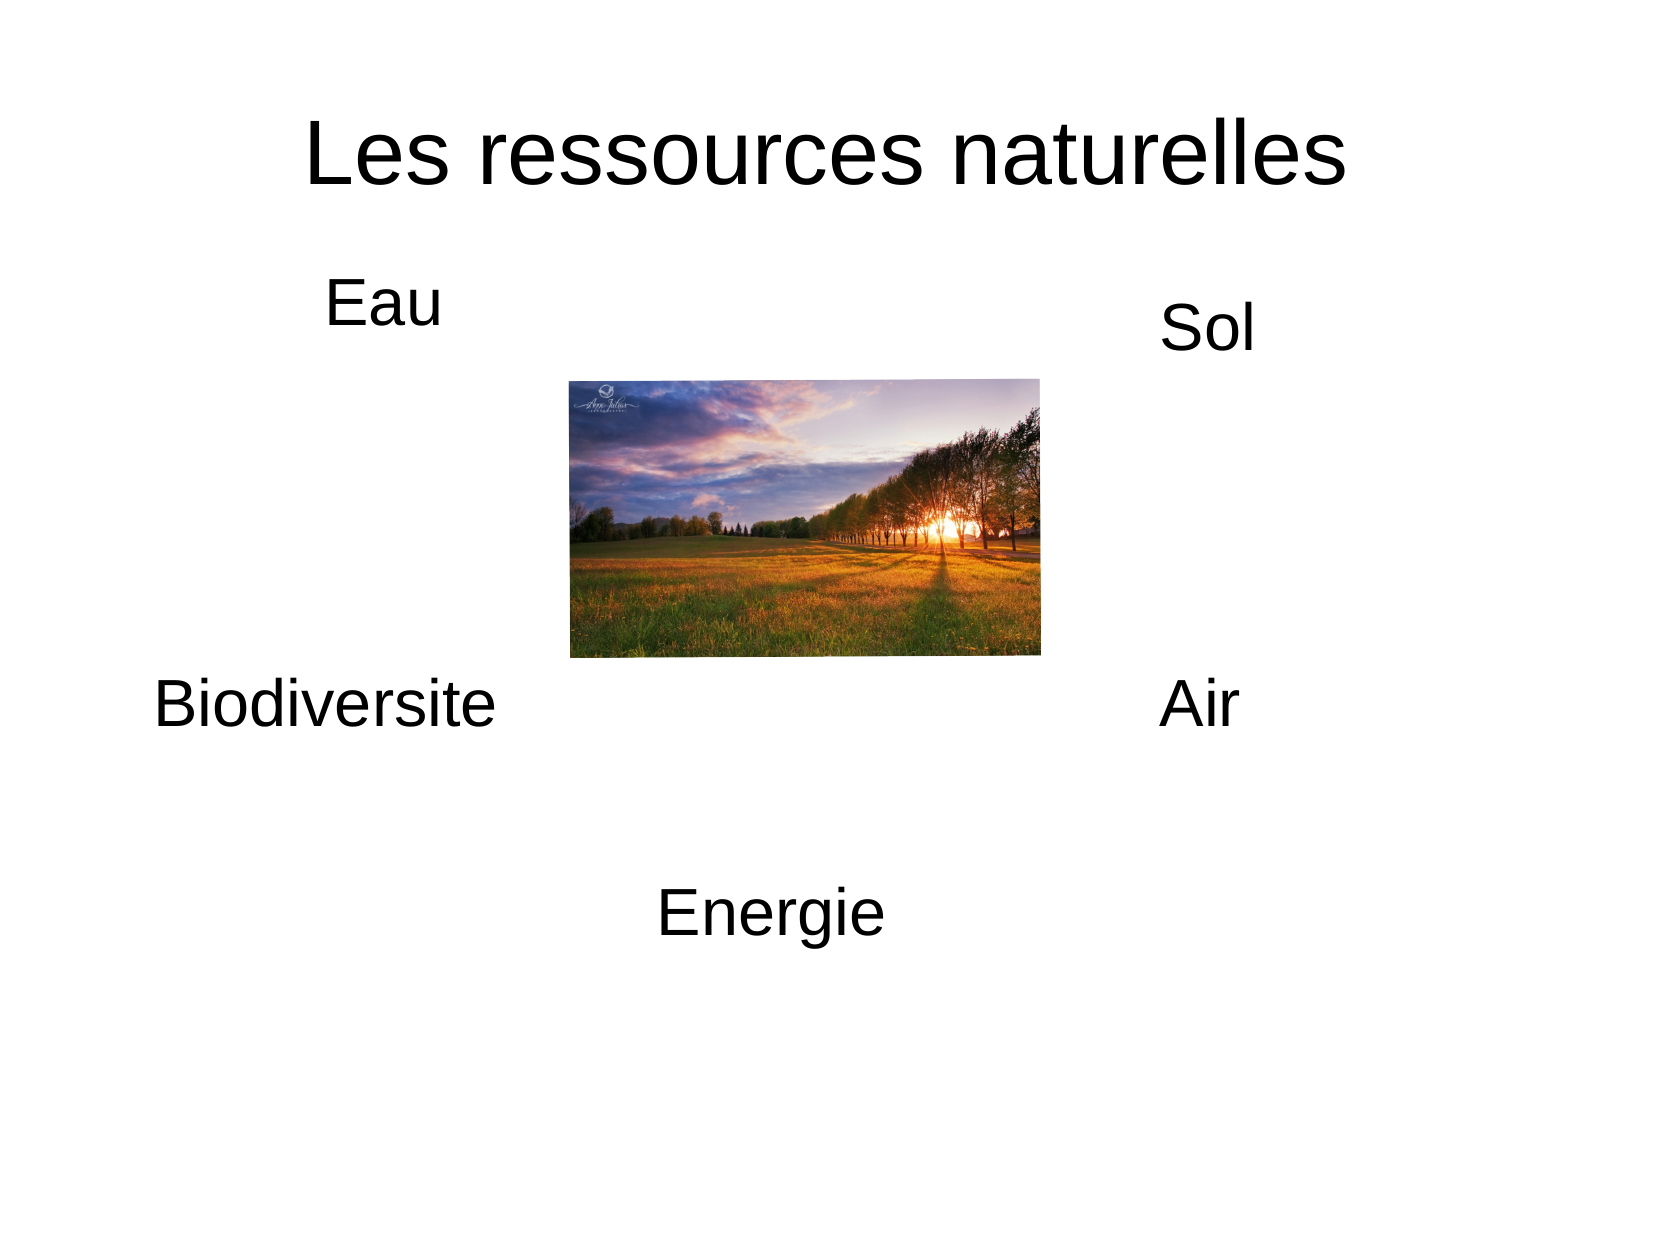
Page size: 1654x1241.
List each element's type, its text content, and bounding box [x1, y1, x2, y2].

list Air [1088, 665, 1569, 1009]
list Energie [585, 665, 1065, 1009]
list Sol [1088, 290, 1569, 634]
text_box Eau [253, 265, 473, 355]
picture [568, 378, 1041, 658]
title Les ressources naturelles [82, 49, 1571, 257]
list Biodiversite [82, 665, 562, 1009]
